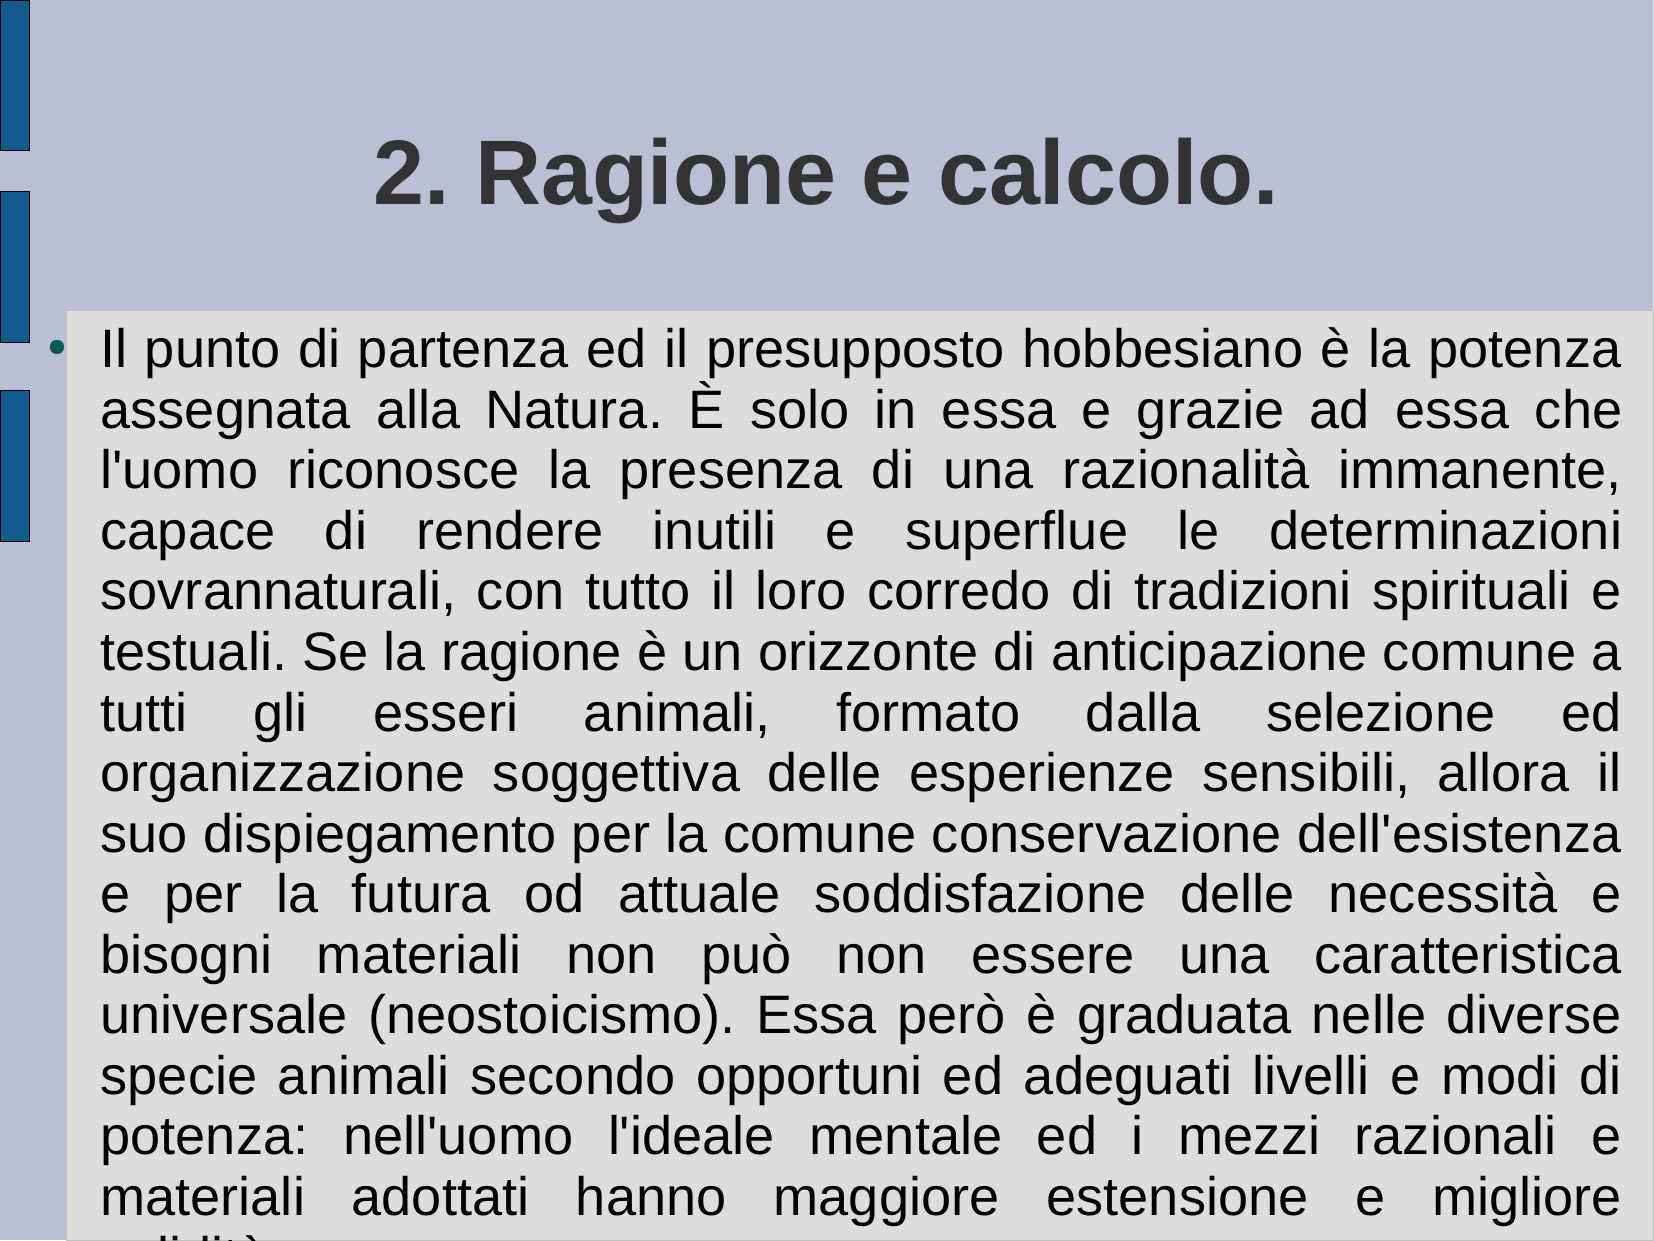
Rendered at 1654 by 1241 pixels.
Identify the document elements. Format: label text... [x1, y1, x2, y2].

title 2. Ragione e calcolo. [59, 94, 1595, 251]
list Il punto di partenza ed il presupposto hobbesiano è la potenza assegnata alla Natura. È solo in essa e grazie ad essa che l'uomo riconosce la presenza di una razionalità immanente, capace di rendere inutili e superflue le determinazioni sovrannaturali, con tutto il loro corredo di tradizioni spirituali e testuali. Se la ragione è un orizzonte di anticipazione comune a tutti gli esseri animali, formato dalla selezione ed organizzazione soggettiva delle esperienze sensibili, allora il suo dispiegamento per la comune conservazione dell'esistenza e per la futura od attuale soddisfazione delle necessità e bisogni materiali non può non essere una caratteristica universale (neostoicismo). Essa però è graduata nelle diverse specie animali secondo opportuni ed adeguati livelli e modi di potenza: nell'uomo l'ideale mentale ed i mezzi razionali e materiali adottati hanno maggiore estensione e migliore validità. [29, 318, 1625, 1227]
